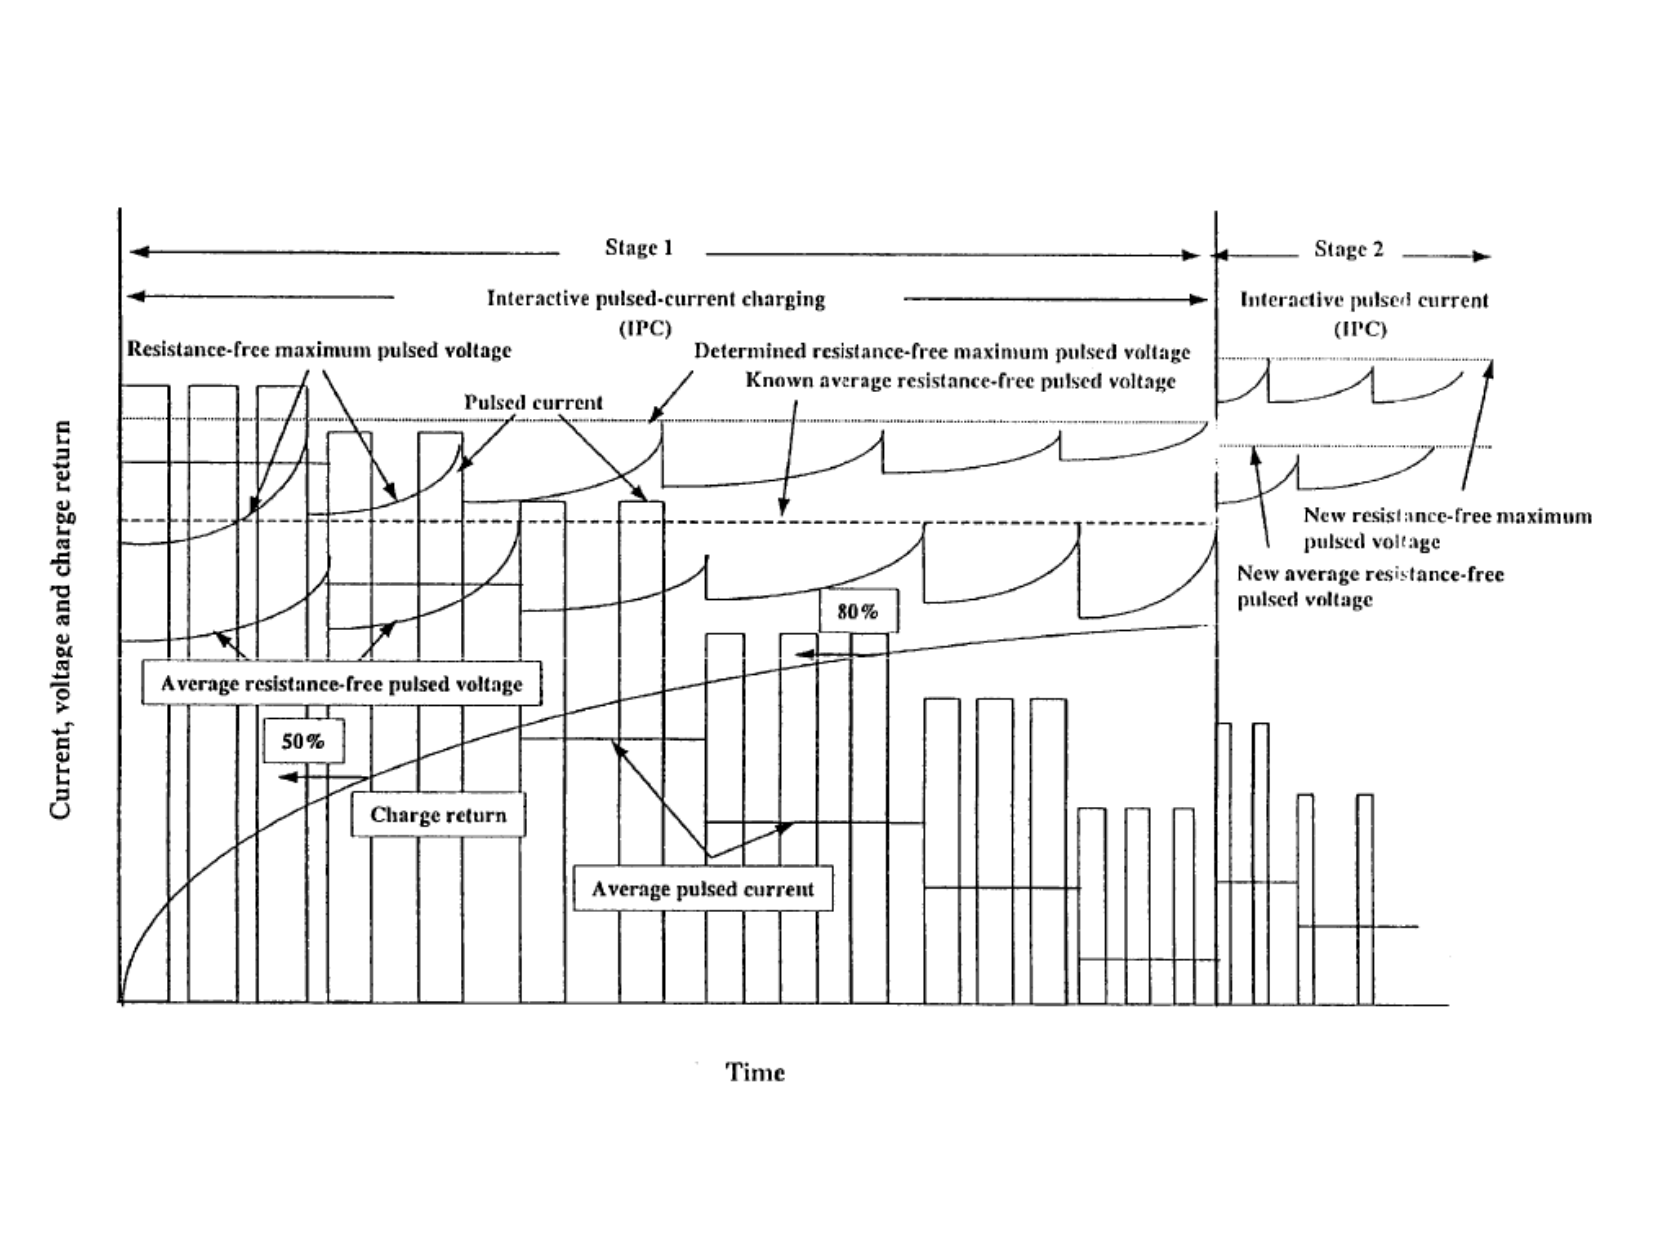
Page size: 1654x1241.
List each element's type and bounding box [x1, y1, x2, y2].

picture [37, 154, 1613, 1088]
